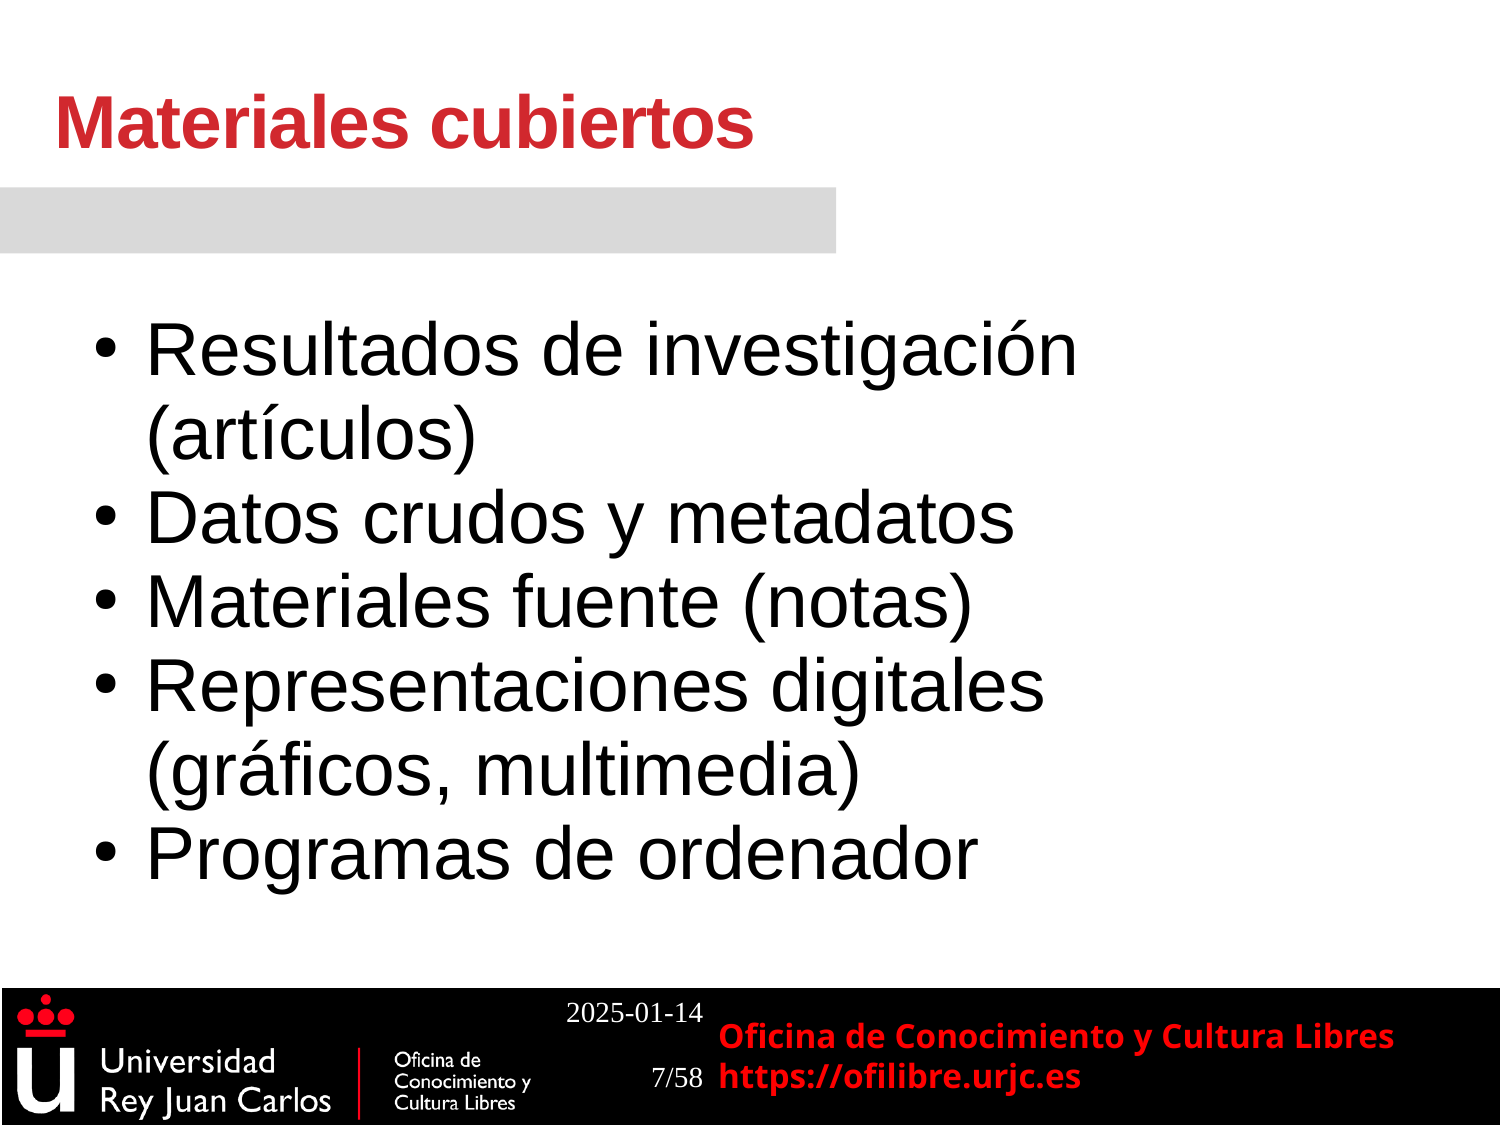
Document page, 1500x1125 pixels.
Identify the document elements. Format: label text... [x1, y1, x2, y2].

text_box Resultados de investigación (artículos) Datos crudos y metadatos Materiales fuente (notas) Representaciones digitales (gráficos, multimedia) Programas de ordenador [60, 299, 1254, 903]
title [75, 7, 1425, 196]
text_box Materiales cubiertos [39, 24, 1366, 172]
picture [17, 994, 531, 1120]
